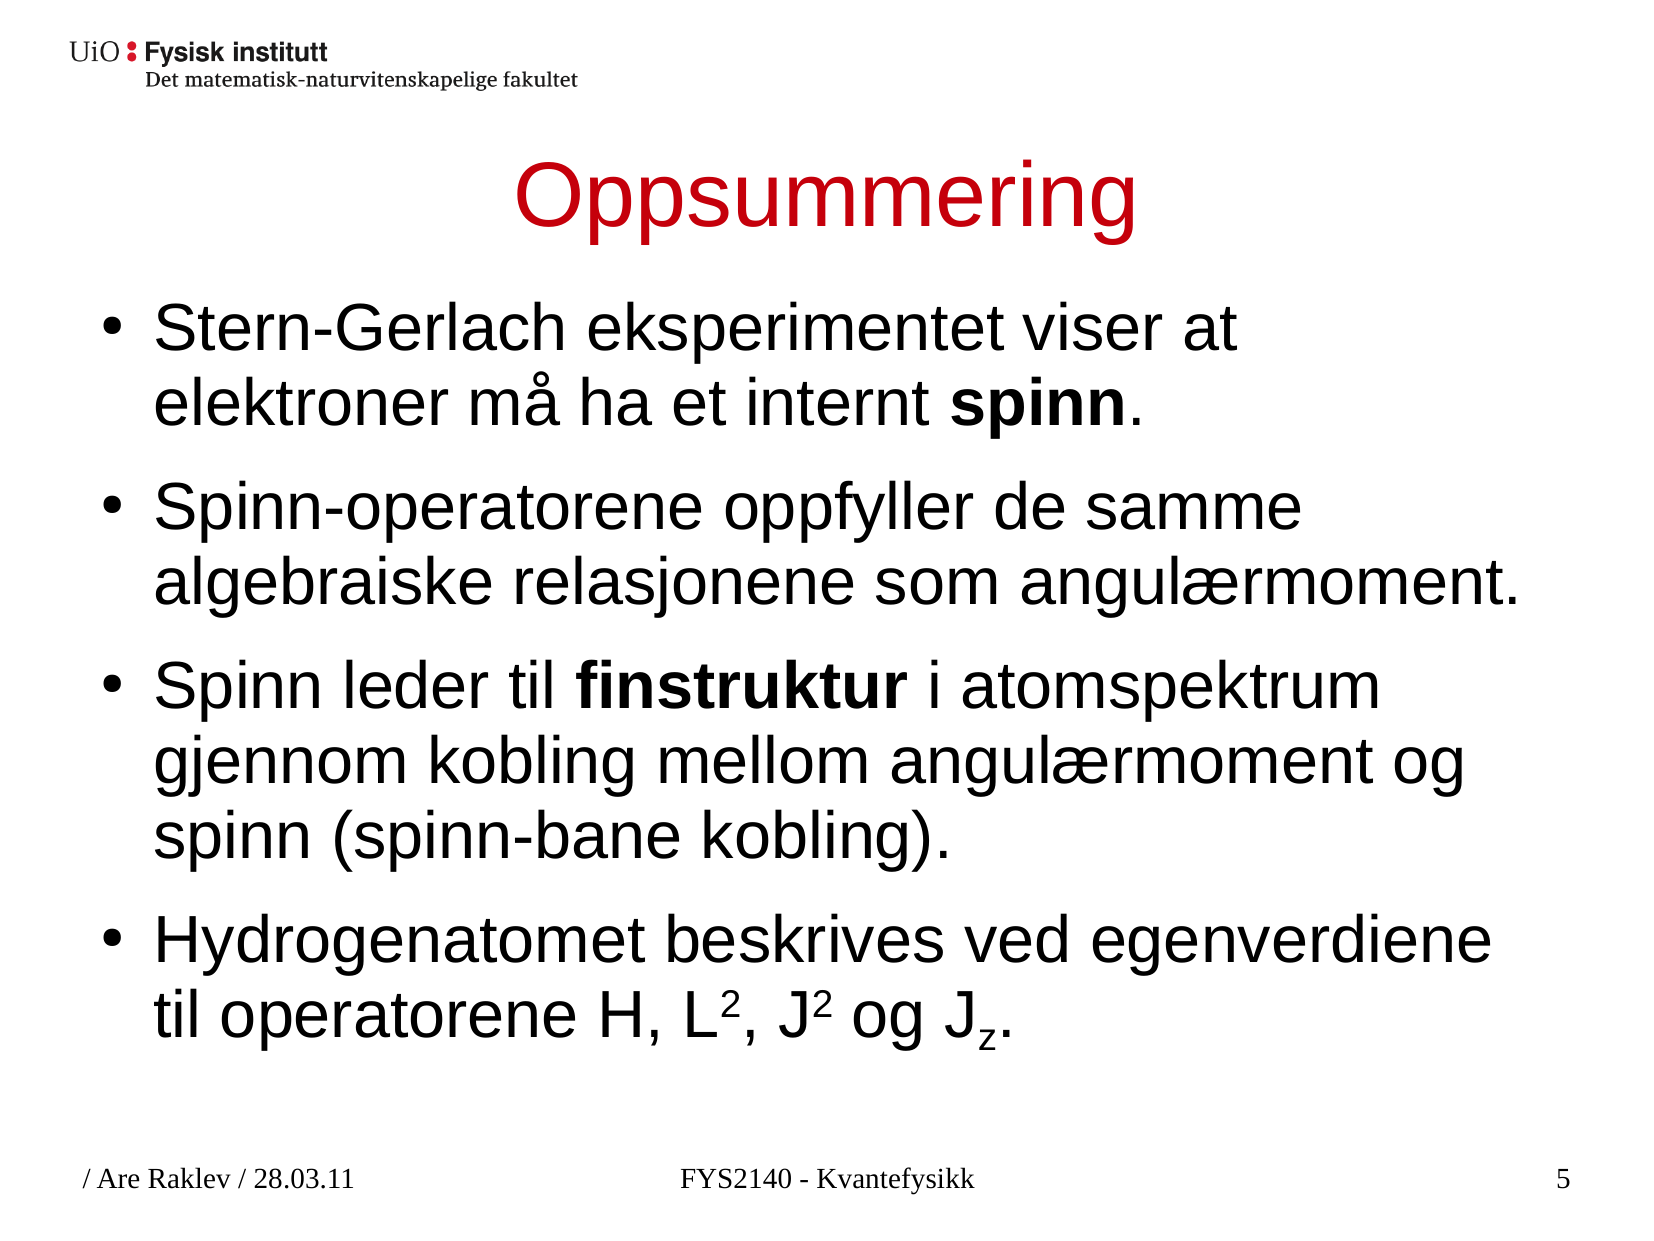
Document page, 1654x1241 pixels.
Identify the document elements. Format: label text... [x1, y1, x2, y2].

title Oppsummering [82, 90, 1571, 298]
picture [68, 37, 581, 93]
list Stern-Gerlach eksperimentet viser at elektroner må ha et internt spinn. Spinn-operatorene oppfyller de samme algebraiske relasjonene som angulærmoment. Spinn leder til finstruktur i atomspektrum gjennom kobling mellom angulærmoment og spinn (spinn-bane kobling). Hydrogenatomet beskrives ved egenverdiene til operatorene H, L2, J2 og Jz. [82, 290, 1538, 1094]
